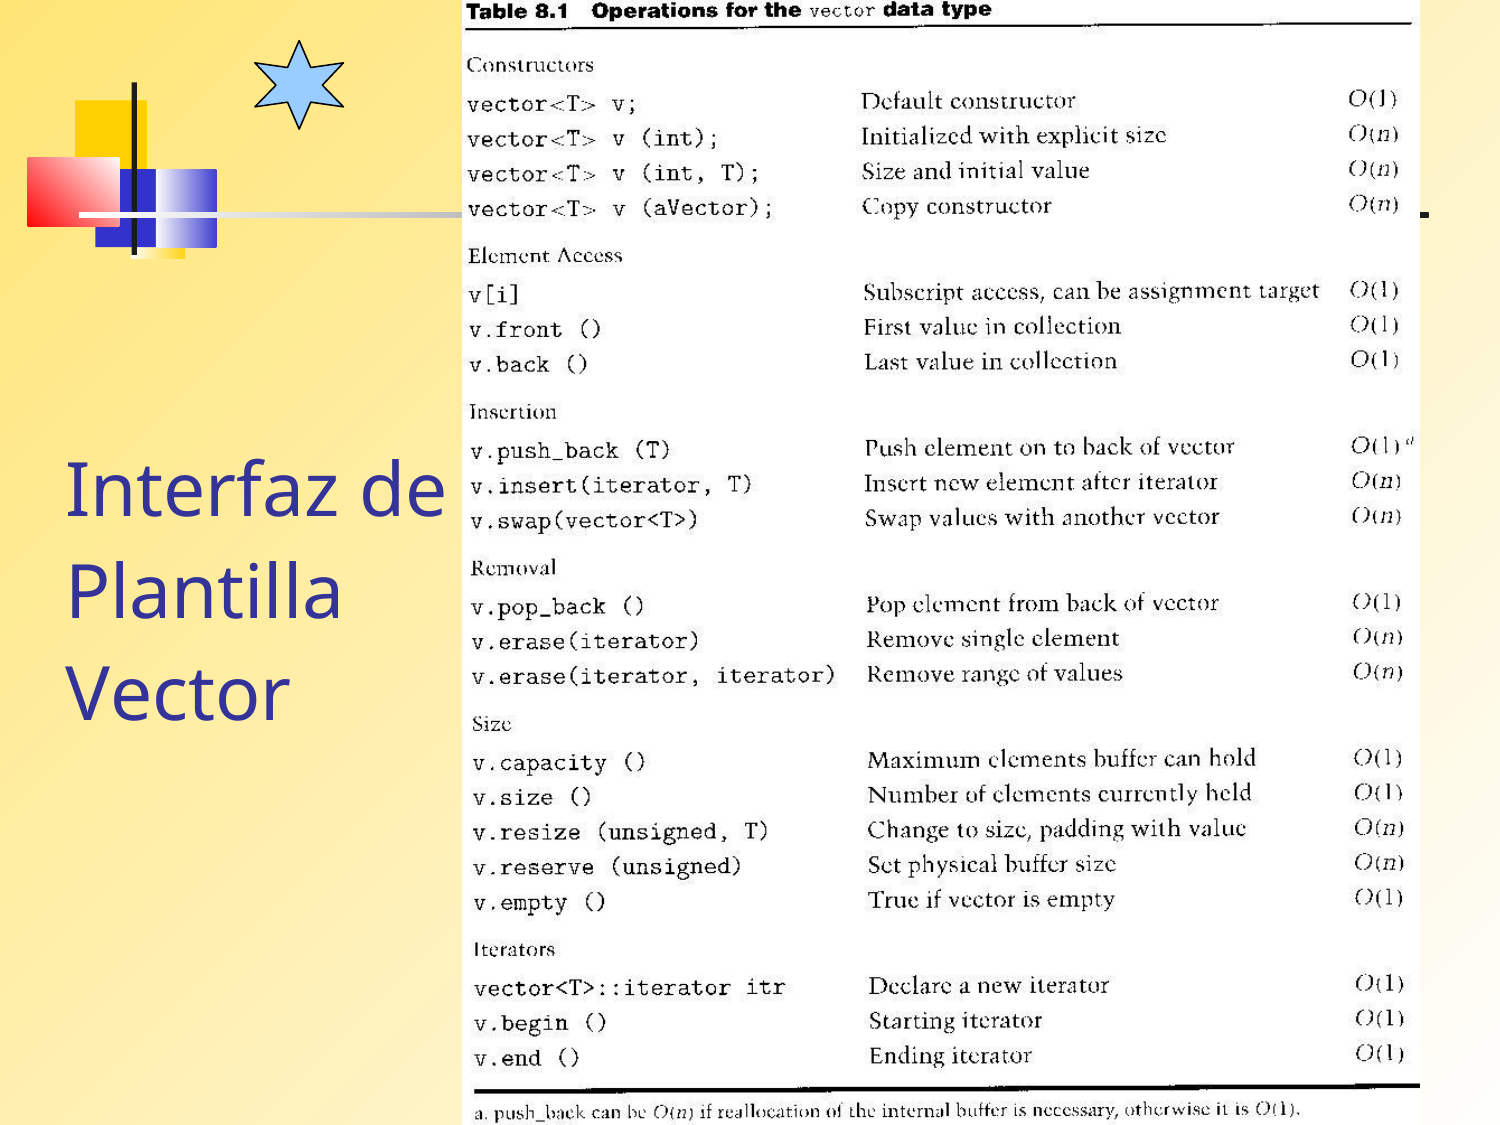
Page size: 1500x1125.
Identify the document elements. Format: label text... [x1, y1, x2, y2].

title Interfaz de Plantilla Vector [49, 212, 513, 751]
text_box [254, 40, 344, 130]
picture [462, 0, 1420, 1125]
